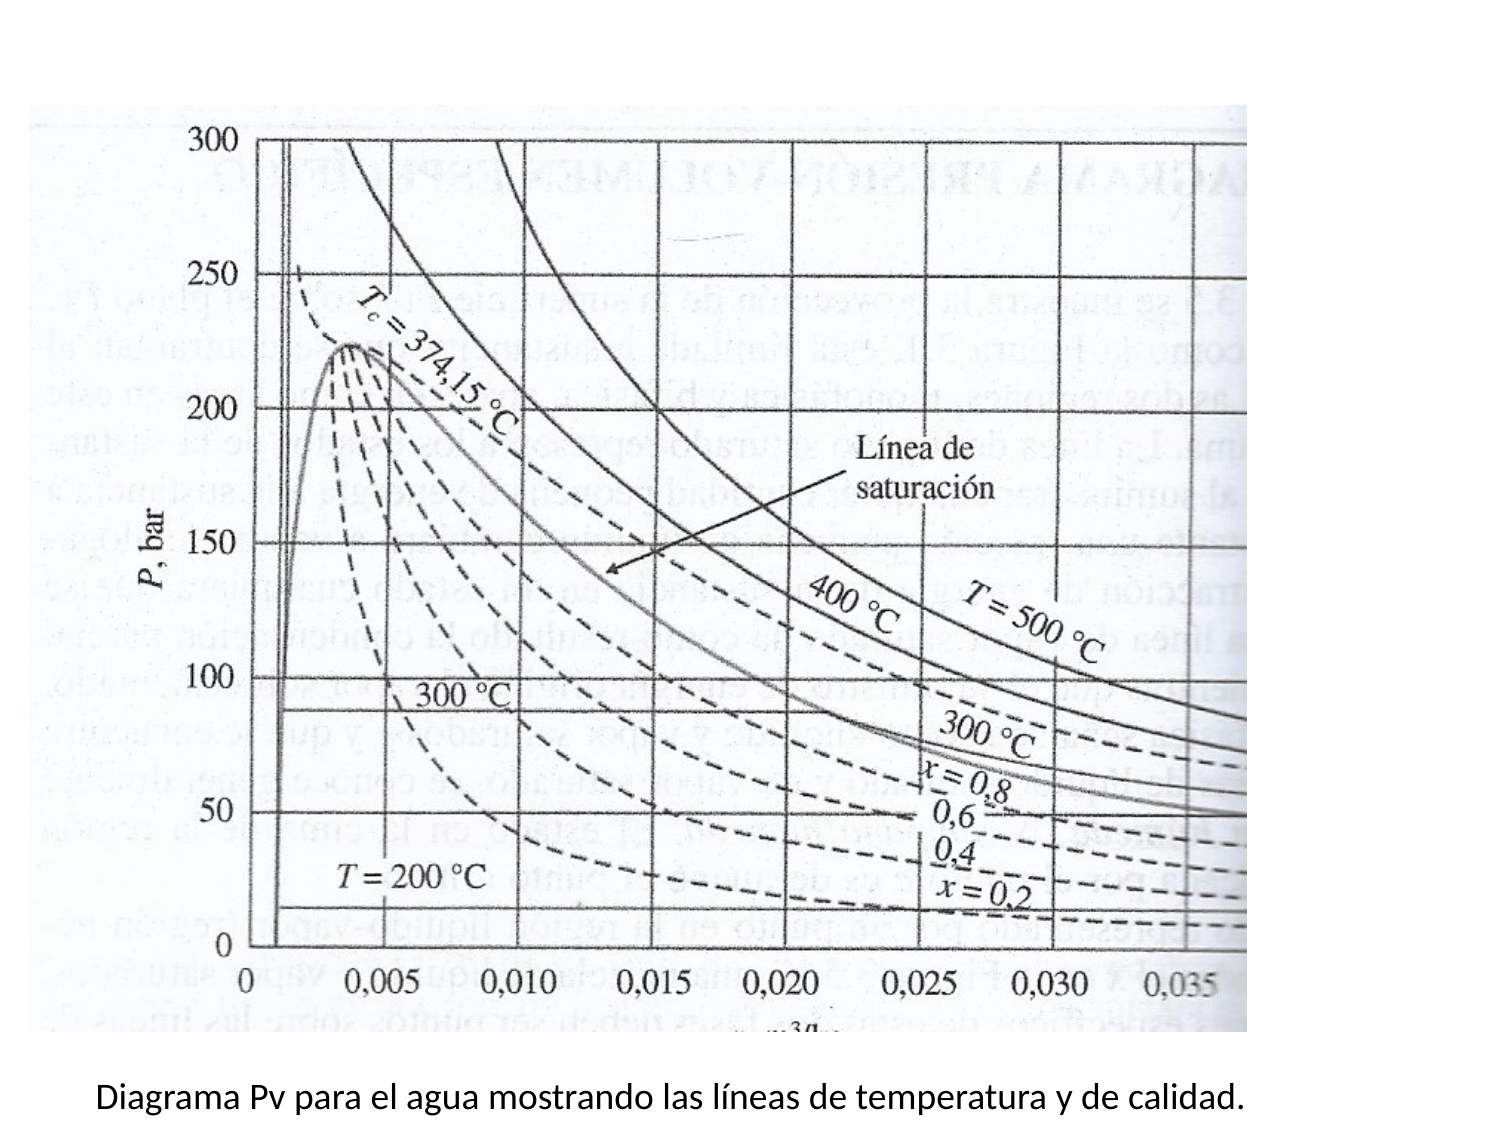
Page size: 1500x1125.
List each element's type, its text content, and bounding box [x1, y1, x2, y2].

text_box Diagrama Pv para el agua mostrando las líneas de temperatura y de calidad. [80, 1064, 1262, 1125]
picture [29, 105, 1247, 1032]
